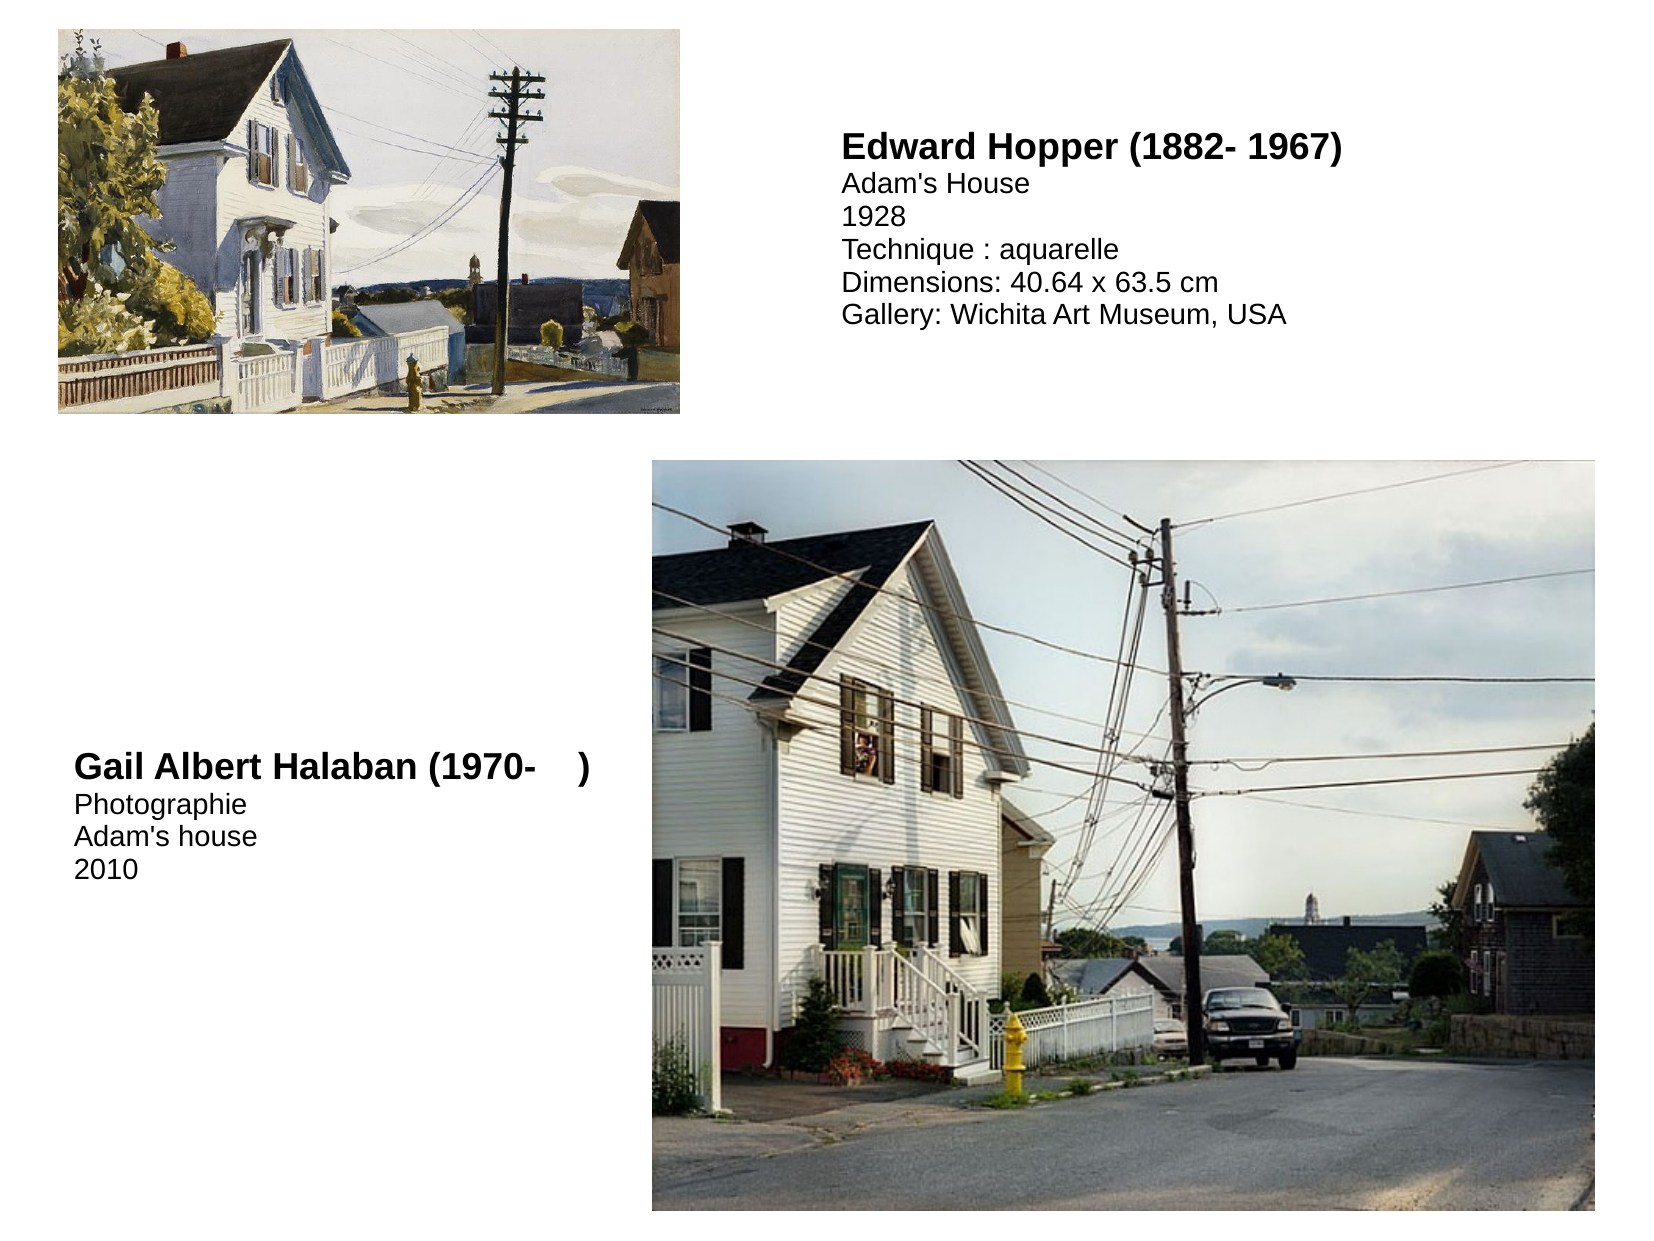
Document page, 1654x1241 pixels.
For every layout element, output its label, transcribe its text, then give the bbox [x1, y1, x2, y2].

text_box Gail Albert Halaban (1970- ) Photographie Adam's house 2010 [59, 738, 621, 895]
picture [652, 460, 1595, 1211]
text_box Edward Hopper (1882- 1967) Adam's House 1928 Technique : aquarelle Dimensions: 40.64 x 63.5 cm Gallery: Wichita Art Museum, USA [826, 118, 1447, 341]
picture [58, 29, 680, 414]
